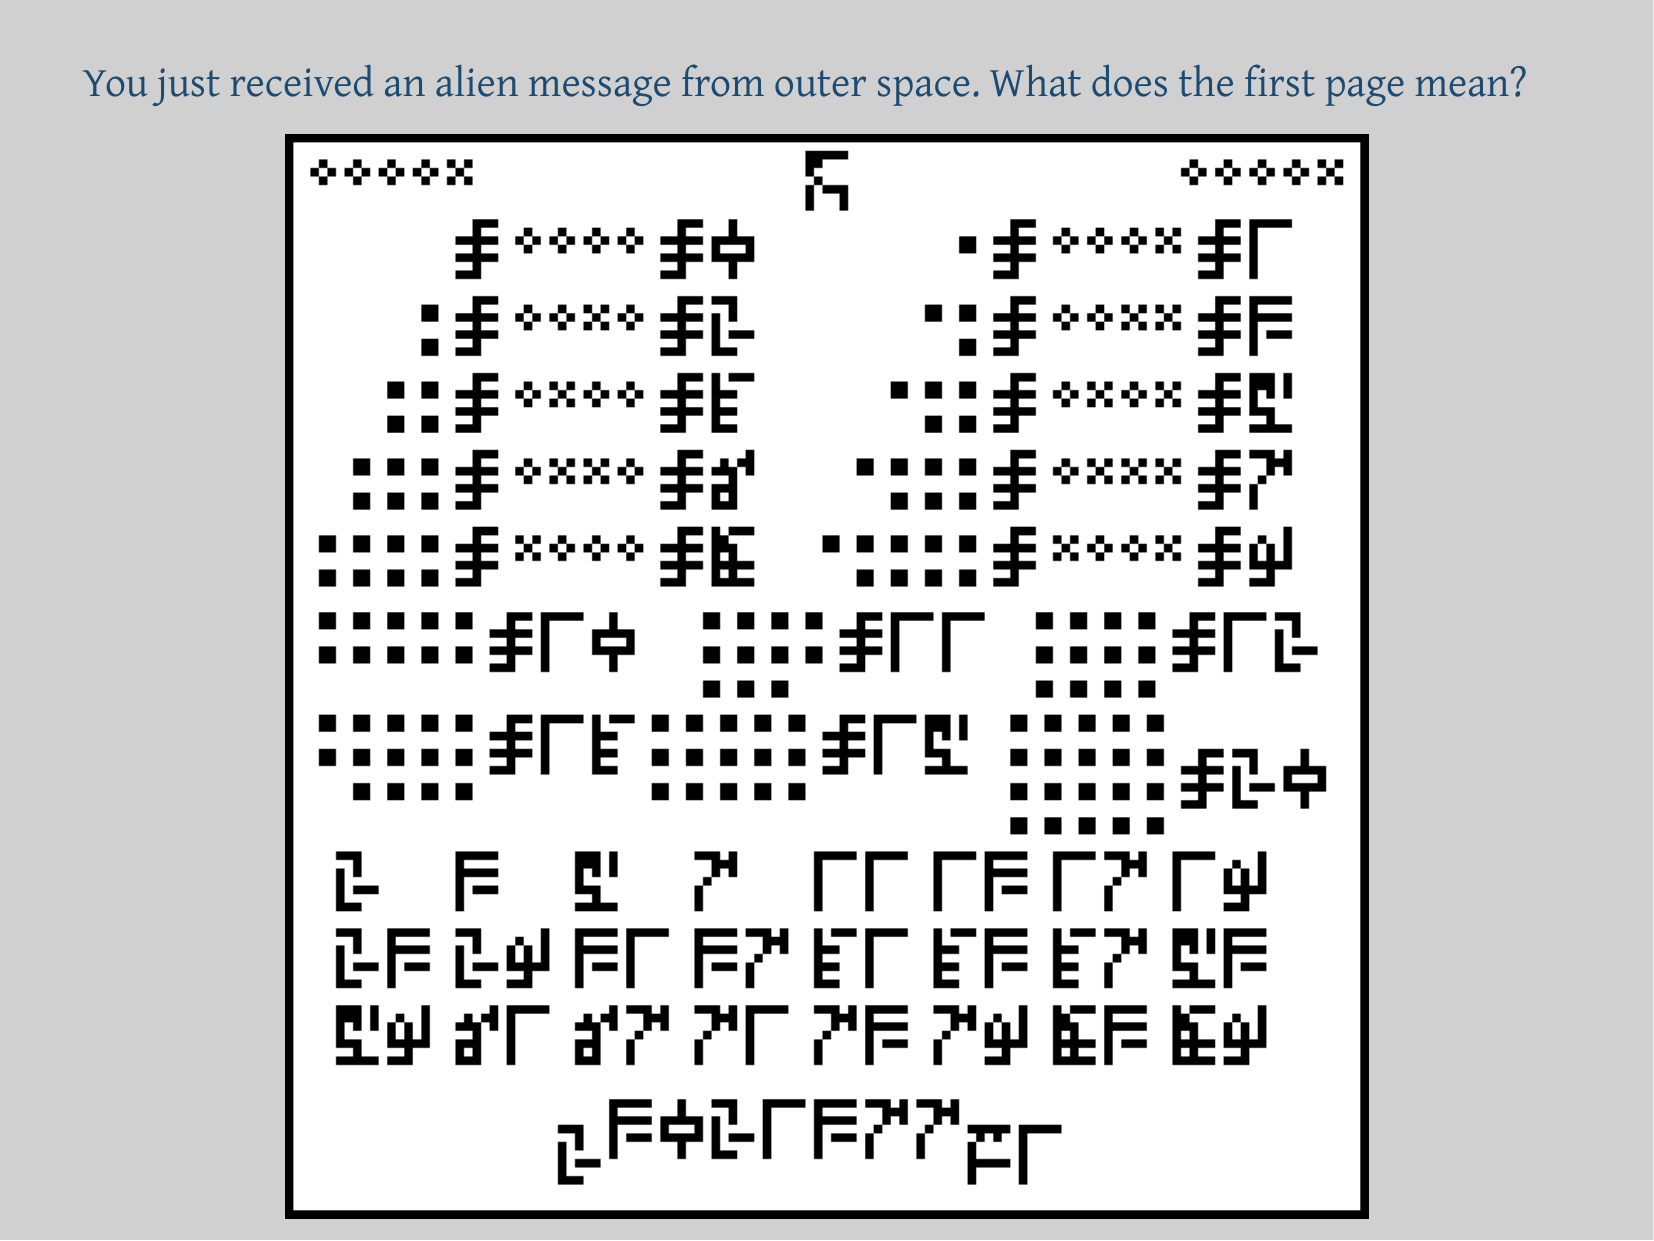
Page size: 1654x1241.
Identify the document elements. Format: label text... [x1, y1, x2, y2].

title You just received an alien message from outer space. What does the first page mean? [82, 49, 1571, 121]
picture [285, 134, 1369, 1219]
